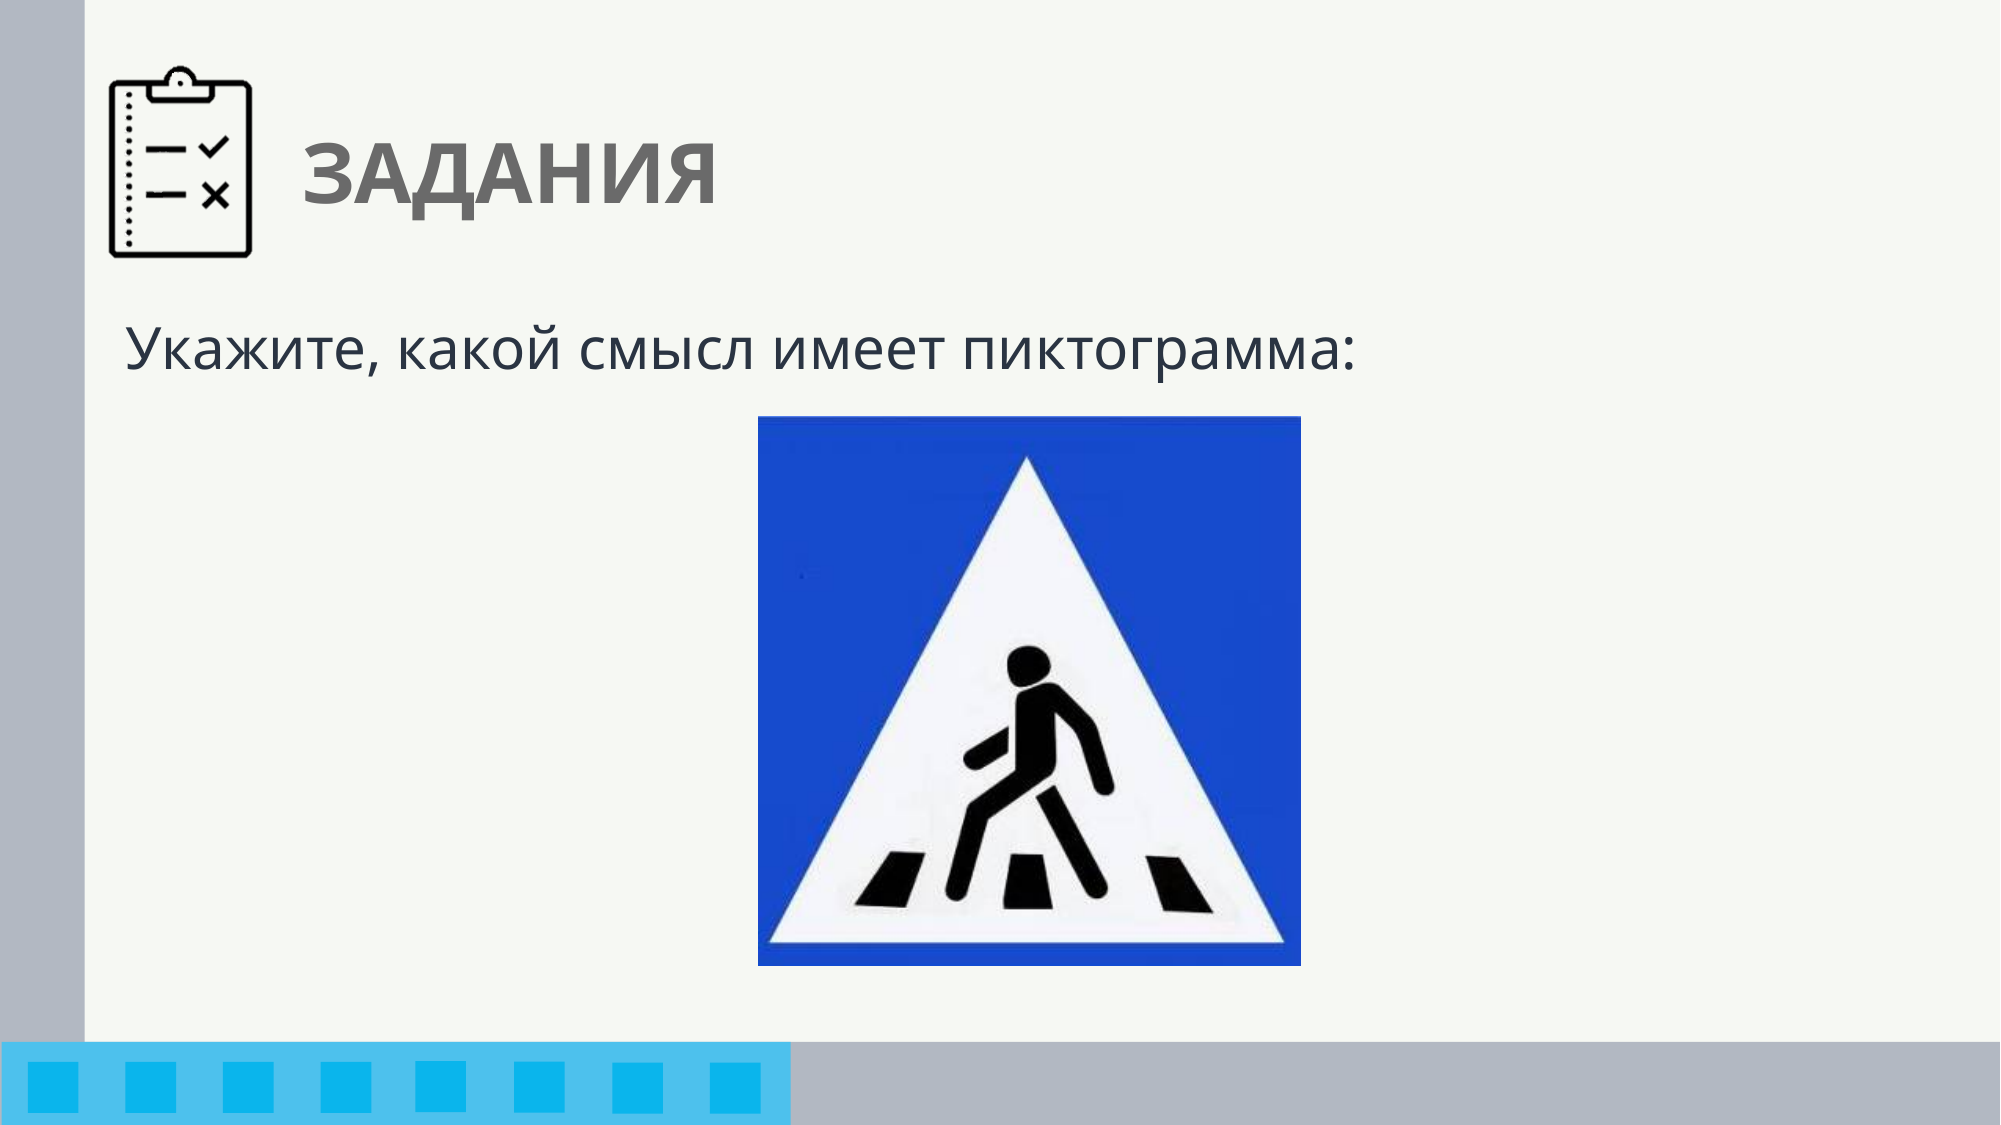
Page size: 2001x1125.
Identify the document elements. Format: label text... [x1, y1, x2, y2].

picture [758, 416, 1301, 966]
list Укажите, какой смысл имеет пиктограмма: [110, 311, 1892, 965]
title ЗАДАНИЯ [285, 67, 1892, 286]
picture [85, 54, 286, 286]
